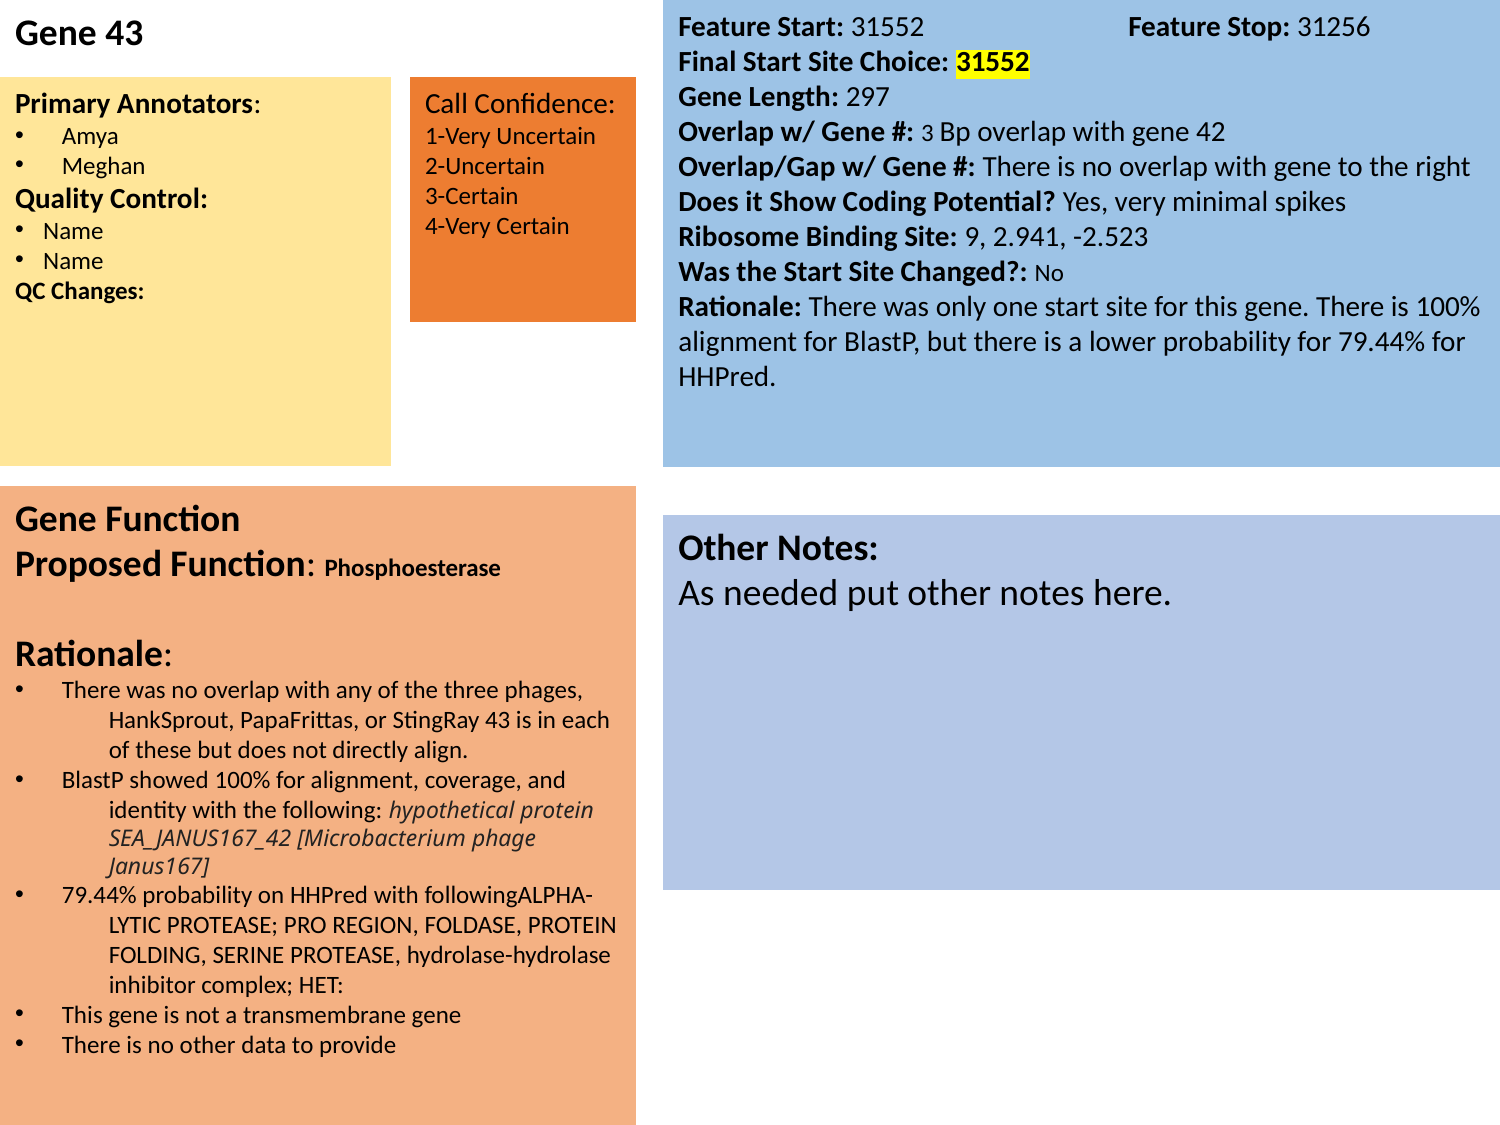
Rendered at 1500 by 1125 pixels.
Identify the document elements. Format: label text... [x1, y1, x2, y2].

text_box Primary Annotators: Amya Meghan Quality Control: Name Name QC Changes: [0, 77, 391, 466]
text_box Gene Function Proposed Function: Phosphoesterase Rationale: There was no overlap with any of the three phages, HankSprout, PapaFrittas, or StingRay 43 is in each of these but does not directly align. BlastP showed 100% for alignment, coverage, and identity with the following: hypothetical protein SEA_JANUS167_42 [Microbacterium phage Janus167] 79.44% probability on HHPred with followingALPHA-LYTIC PROTEASE; PRO REGION, FOLDASE, PROTEIN FOLDING, SERINE PROTEASE, hydrolase-hydrolase inhibitor complex; HET: This gene is not a transmembrane gene There is no other data to provide [0, 486, 636, 1125]
text_box Other Notes: As needed put other notes here. [663, 515, 1500, 890]
text_box Call Confidence: 1-Very Uncertain 2-Uncertain 3-Certain 4-Very Certain [410, 77, 636, 322]
text_box Feature Start: 31552 Feature Stop: 31256 Final Start Site Choice: 31552 Gene Length: 297 Overlap w/ Gene #: 3 Bp overlap with gene 42 Overlap/Gap w/ Gene #: There is no overlap with gene to the right Does it Show Coding Potential? Yes, very minimal spikes Ribosome Binding Site: 9, 2.941, -2.523 Was the Start Site Changed?: No Rationale: There was only one start site for this gene. There is 100% alignment for BlastP, but there is a lower probability for 79.44% for HHPred. [663, 0, 1500, 467]
text_box Gene 43 [0, 0, 160, 61]
